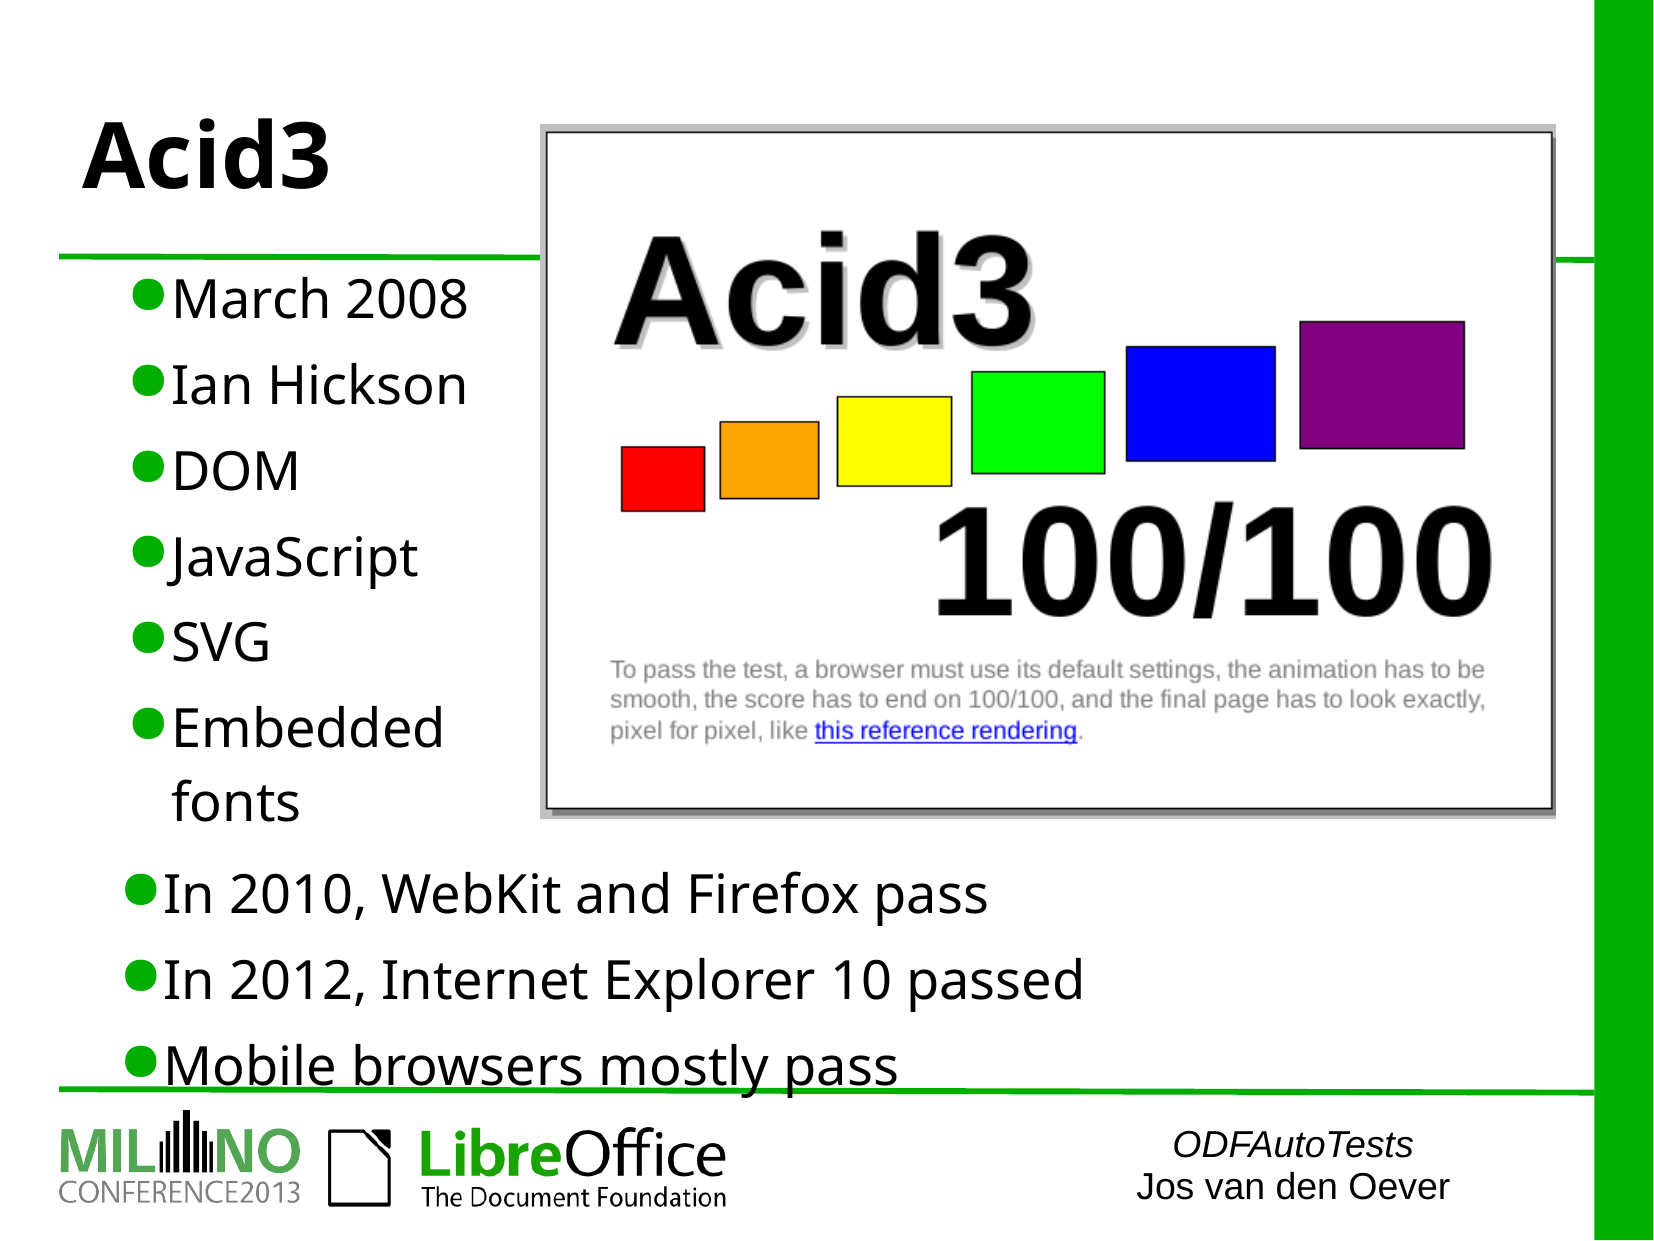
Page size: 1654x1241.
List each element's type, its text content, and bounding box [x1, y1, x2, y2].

title Acid3 [82, 49, 1571, 257]
picture [540, 124, 1556, 819]
list In 2010, WebKit and Firefox pass In 2012, Internet Explorer 10 passed Mobile browsers mostly pass [75, 856, 1591, 1241]
list March 2008 Ian Hickson DOM JavaScript SVG Embedded fonts [82, 260, 541, 856]
picture [59, 1110, 75, 1203]
